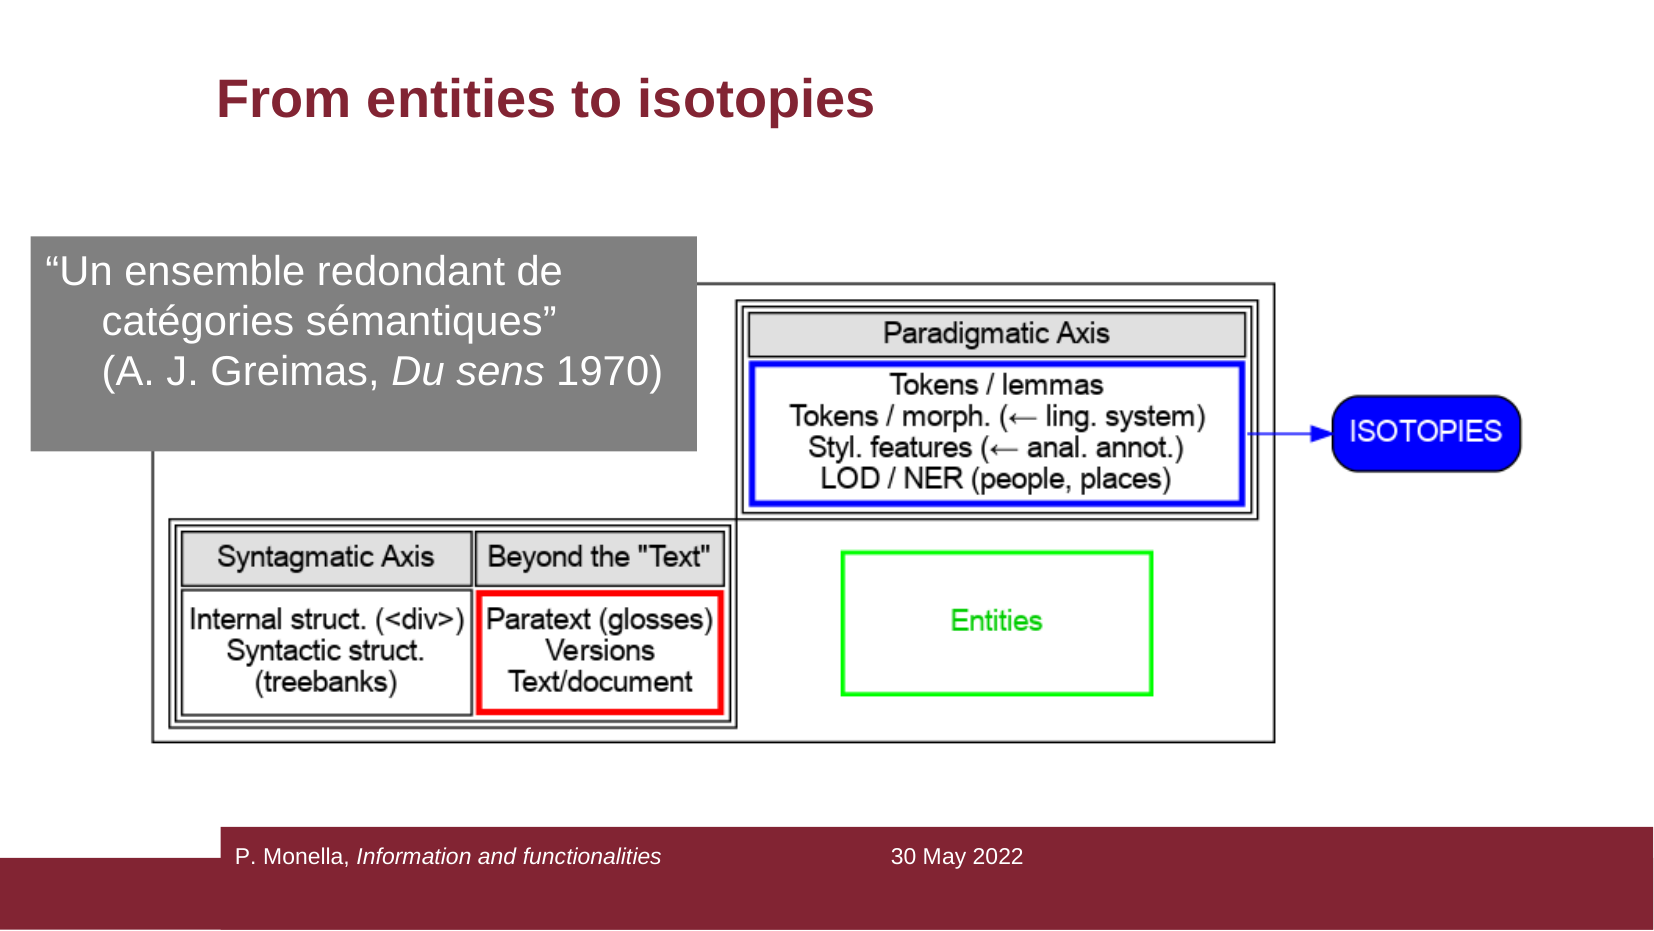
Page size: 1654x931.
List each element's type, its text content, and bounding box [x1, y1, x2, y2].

title From entities to isotopies [201, 55, 1569, 142]
picture [128, 259, 1529, 767]
list “Un ensemble redondant de catégories sémantiques” (A. J. Greimas, Du sens 1970) [30, 236, 697, 452]
